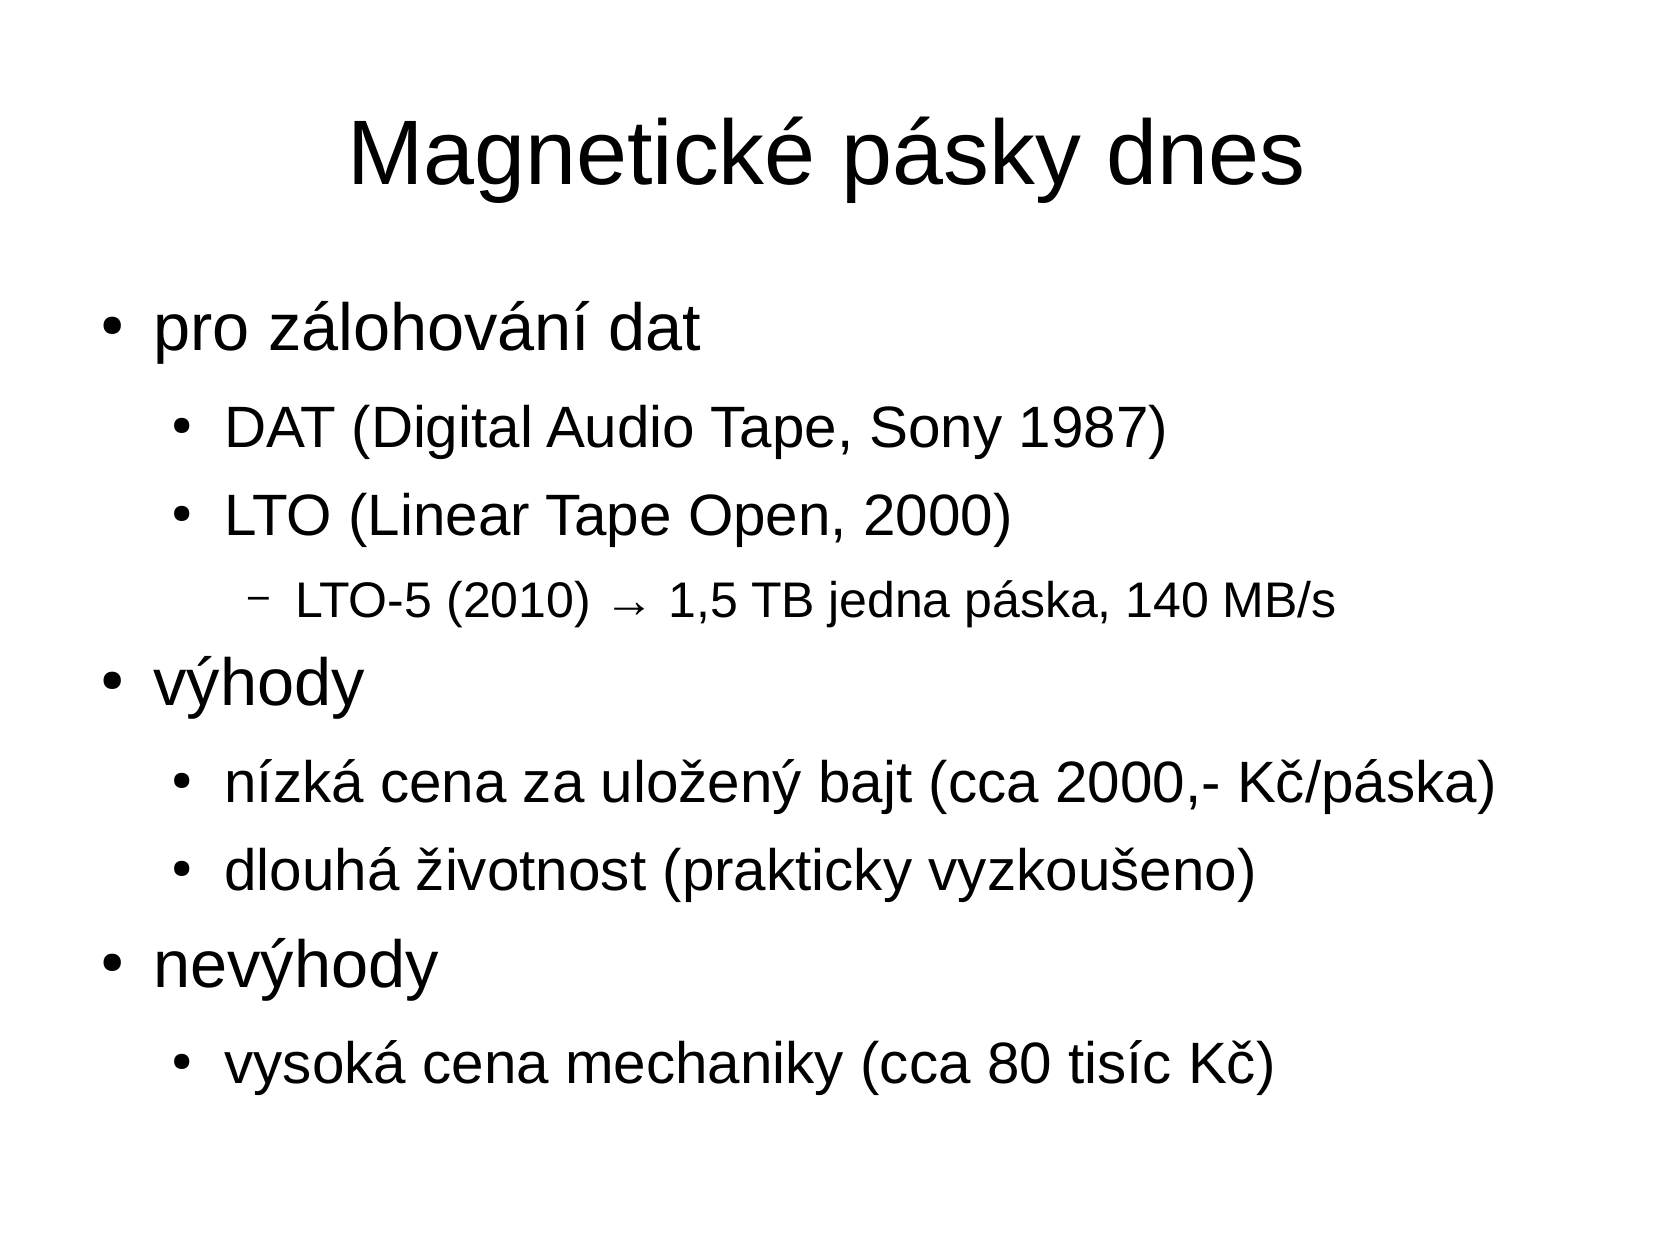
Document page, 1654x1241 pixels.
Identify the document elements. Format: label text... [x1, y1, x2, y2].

list pro zálohování dat DAT (Digital Audio Tape, Sony 1987) LTO (Linear Tape Open, 2000) LTO-5 (2010) → 1,5 TB jedna páska, 140 MB/s výhody nízká cena za uložený bajt (cca 2000,- Kč/páska) dlouhá životnost (prakticky vyzkoušeno) nevýhody vysoká cena mechaniky (cca 80 tisíc Kč) [82, 290, 1571, 1097]
title Magnetické pásky dnes [82, 56, 1571, 250]
